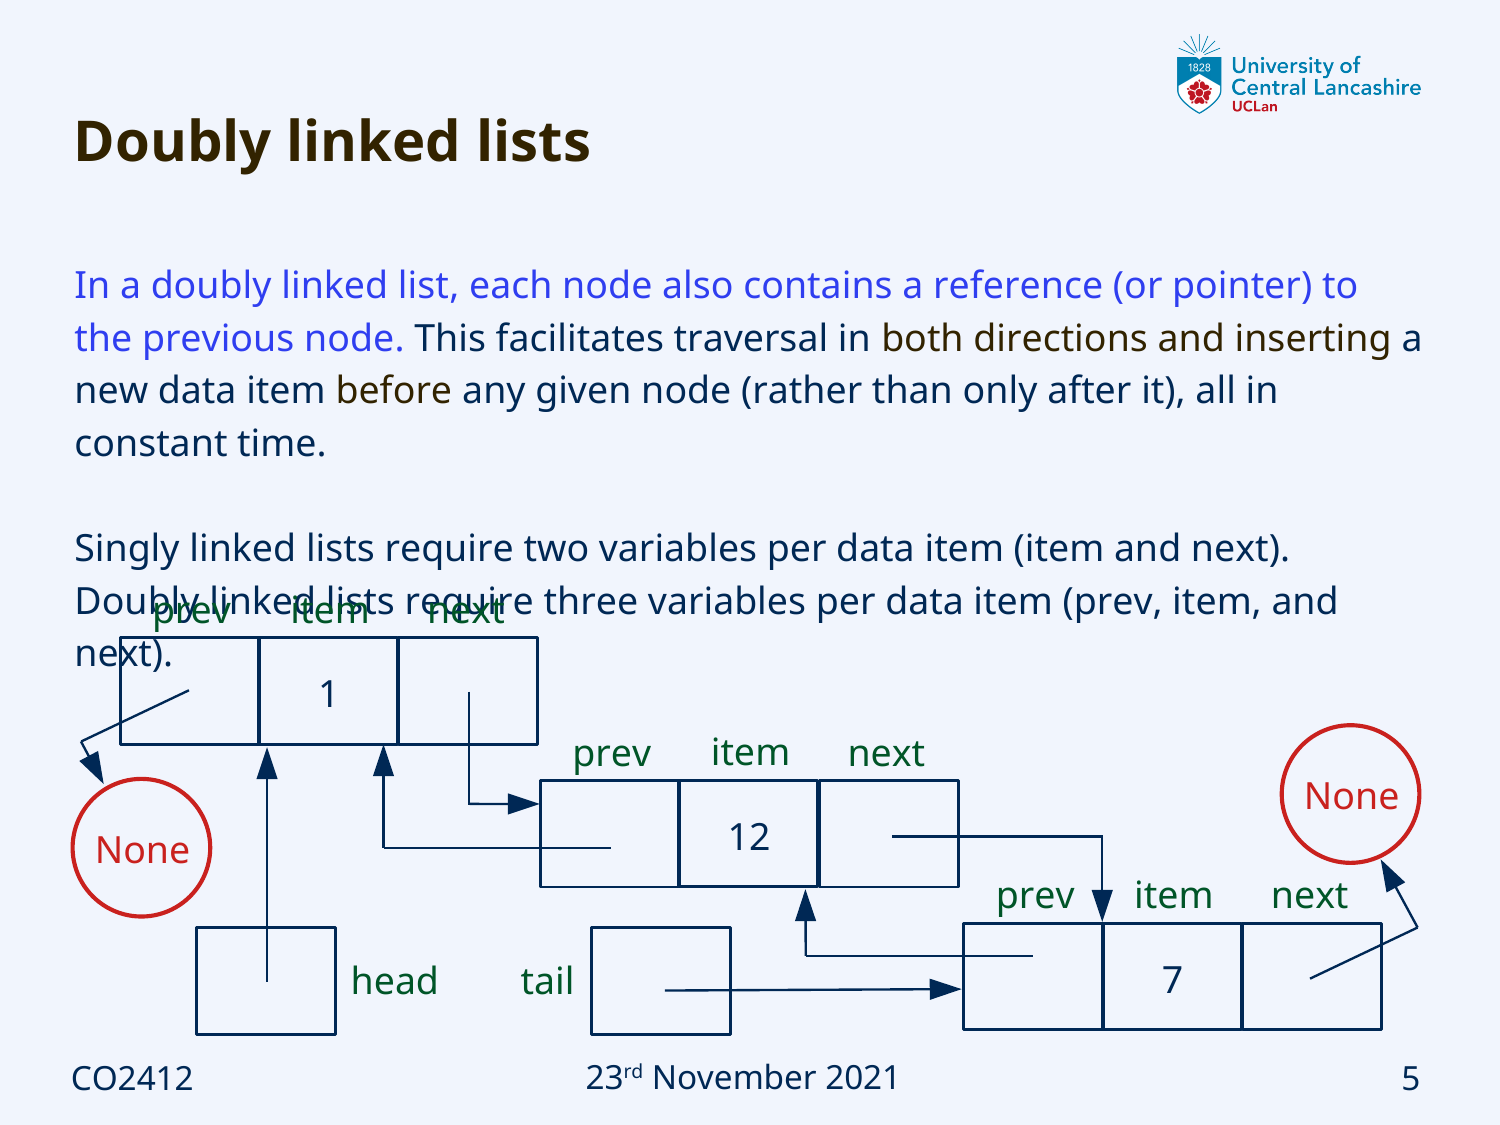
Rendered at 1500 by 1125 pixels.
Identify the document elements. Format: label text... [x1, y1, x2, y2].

text_box 7 [1120, 948, 1226, 1009]
text_box item [689, 721, 812, 781]
text_box prev [551, 721, 673, 781]
text_box prev [130, 578, 253, 639]
text_box None [74, 818, 211, 879]
text_box item [269, 578, 391, 639]
text_box In a doubly linked list, each node also contains a reference (or pointer) to the previous node. This facilitates traversal in both directions and inserting a new data item before any given node (rather than only after it), all in constant time. Singly linked lists require two variables per data item (item and next). Doubly linked lists require three variables per data item (prev, item, and next). [59, 246, 1441, 665]
title Doubly linked lists [58, 93, 1475, 186]
text_box tail [486, 949, 609, 1010]
text_box None [1284, 764, 1420, 825]
picture [1177, 34, 1421, 93]
text_box next [825, 721, 948, 781]
text_box prev [974, 863, 1096, 924]
text_box next [1249, 863, 1371, 924]
text_box next [405, 578, 527, 639]
text_box 1 [276, 662, 382, 723]
text_box head [334, 949, 456, 1010]
text_box 12 [696, 805, 802, 866]
text_box item [1113, 863, 1235, 924]
